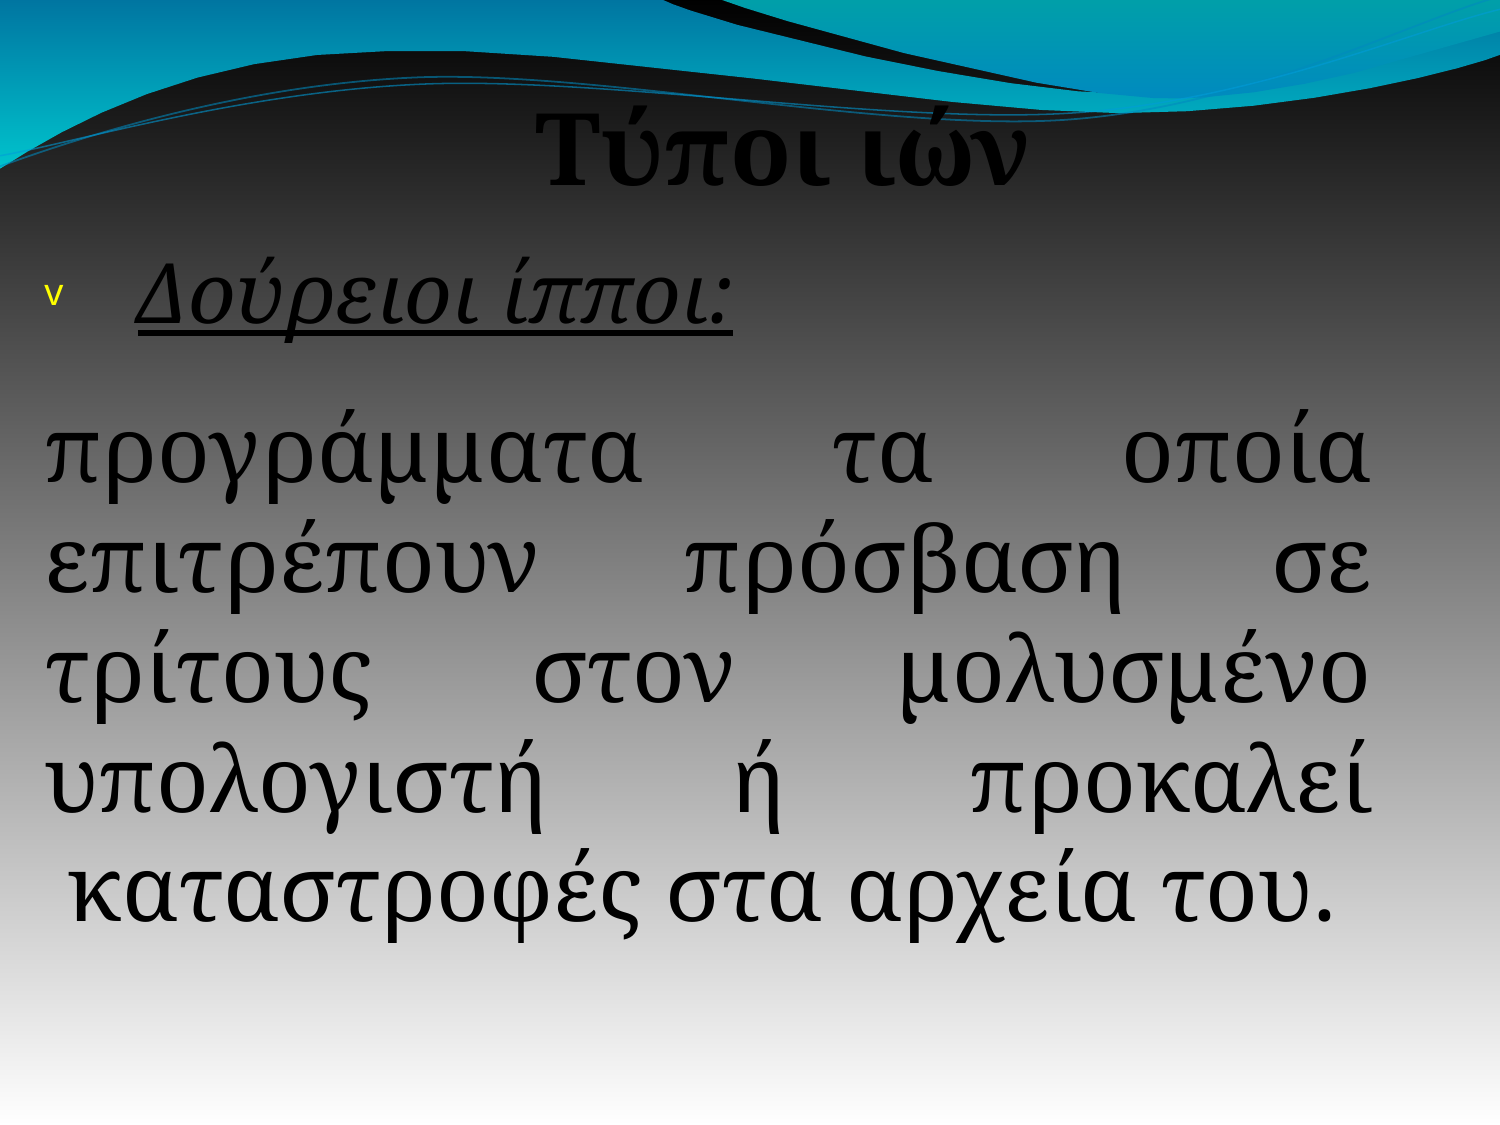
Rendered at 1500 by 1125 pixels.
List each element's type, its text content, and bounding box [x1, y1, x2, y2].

text_box Τύποι ιών Δούρειοι ίπποι: προγράμματα τα οποία επιτρέπουν πρόσβαση σε τρίτους στον μολυσμένο υπολογιστή ή προκαλεί καταστροφές στα αρχεία του. [29, 78, 1388, 948]
